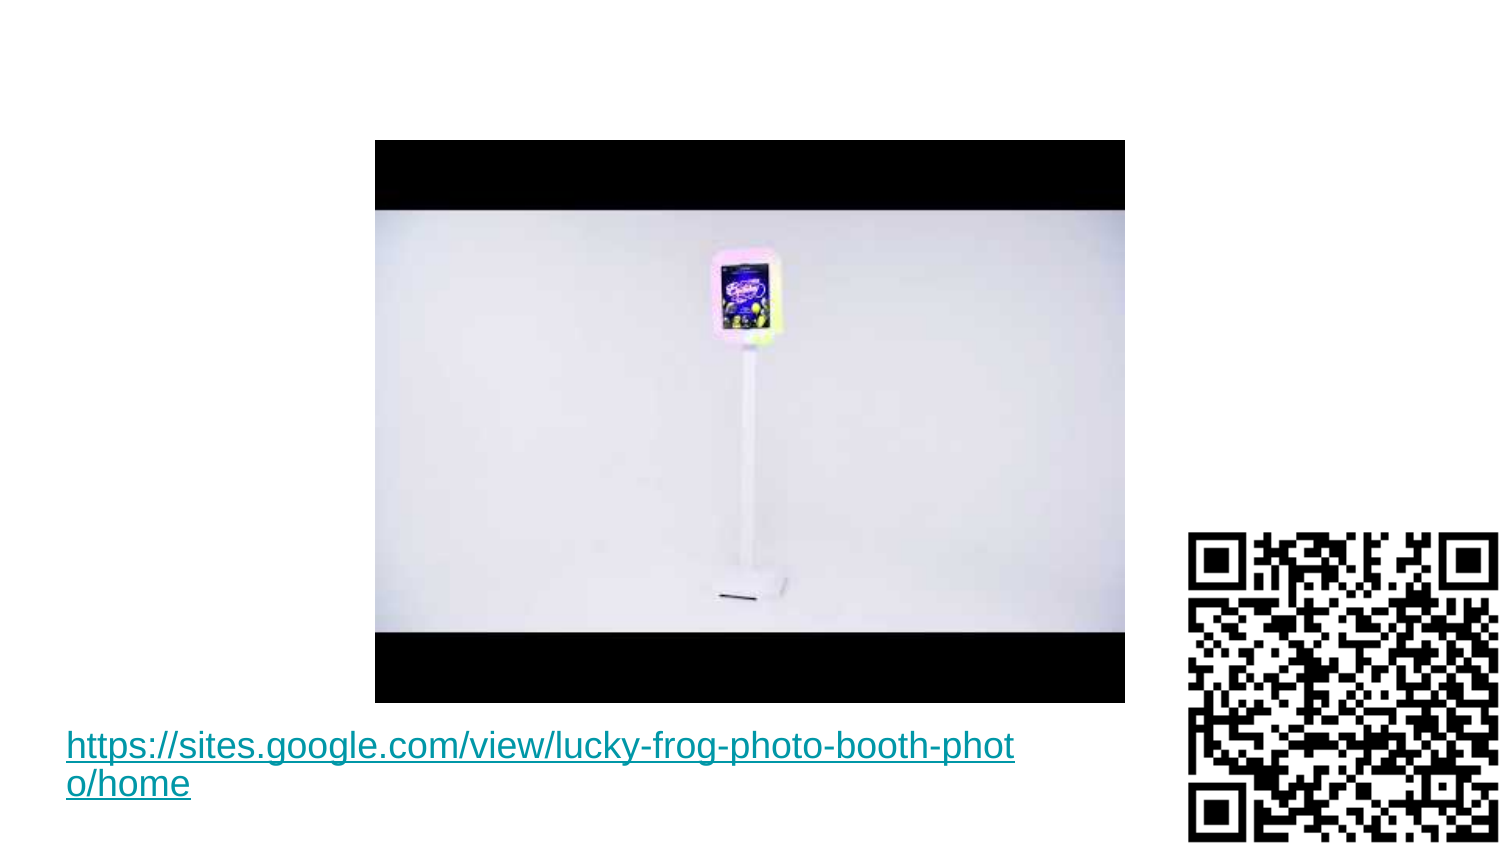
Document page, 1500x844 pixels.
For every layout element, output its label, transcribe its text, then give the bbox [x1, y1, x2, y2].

picture [375, 140, 1125, 704]
list https://sites.google.com/view/lucky-frog-photo-booth-photo/home [51, 694, 1036, 794]
picture [1187, 531, 1500, 844]
